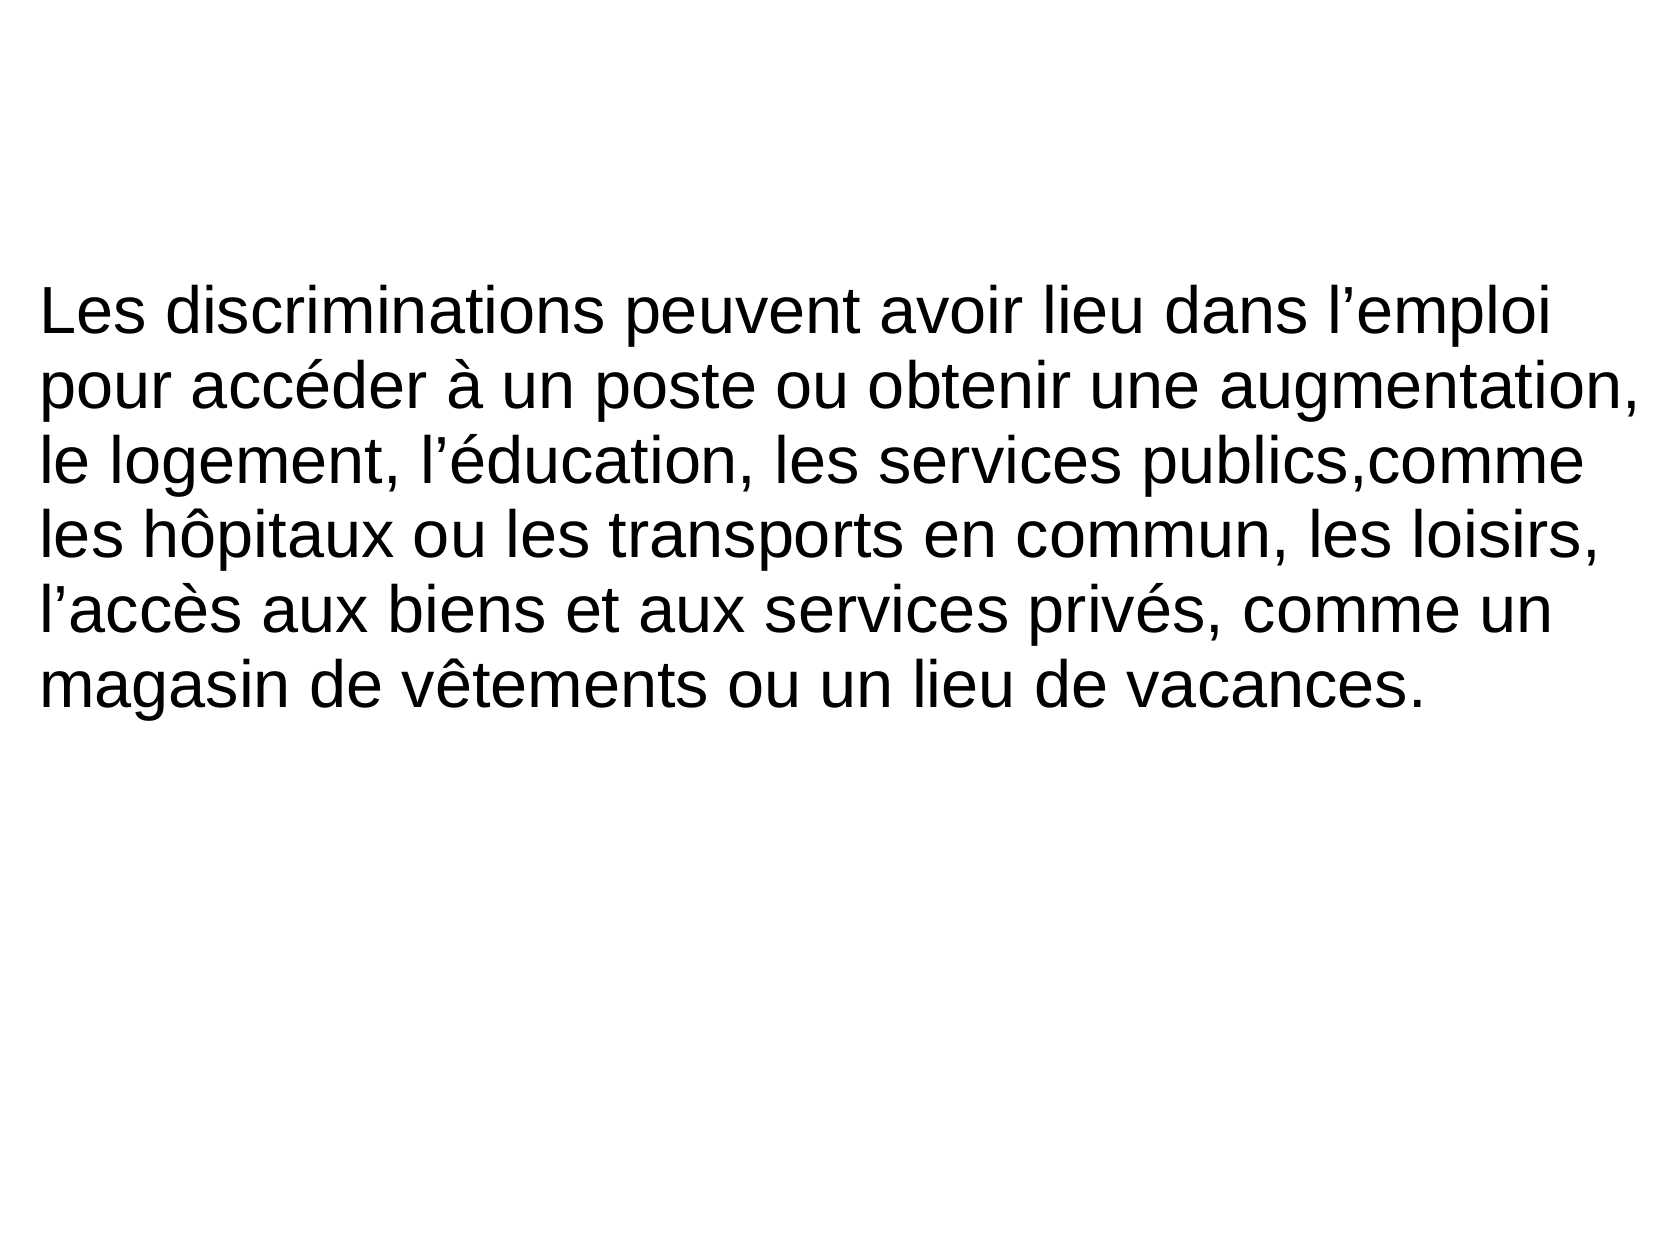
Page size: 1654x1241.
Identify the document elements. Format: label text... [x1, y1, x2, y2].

text_box Les discriminations peuvent avoir lieu dans l’emploi pour accéder à un poste ou obtenir une augmentation, le logement, l’éducation, les services publics,comme les hôpitaux ou les transports en commun, les loisirs, l’accès aux biens et aux services privés, comme un magasin de vêtements ou un lieu de vacances. [24, 265, 1654, 730]
